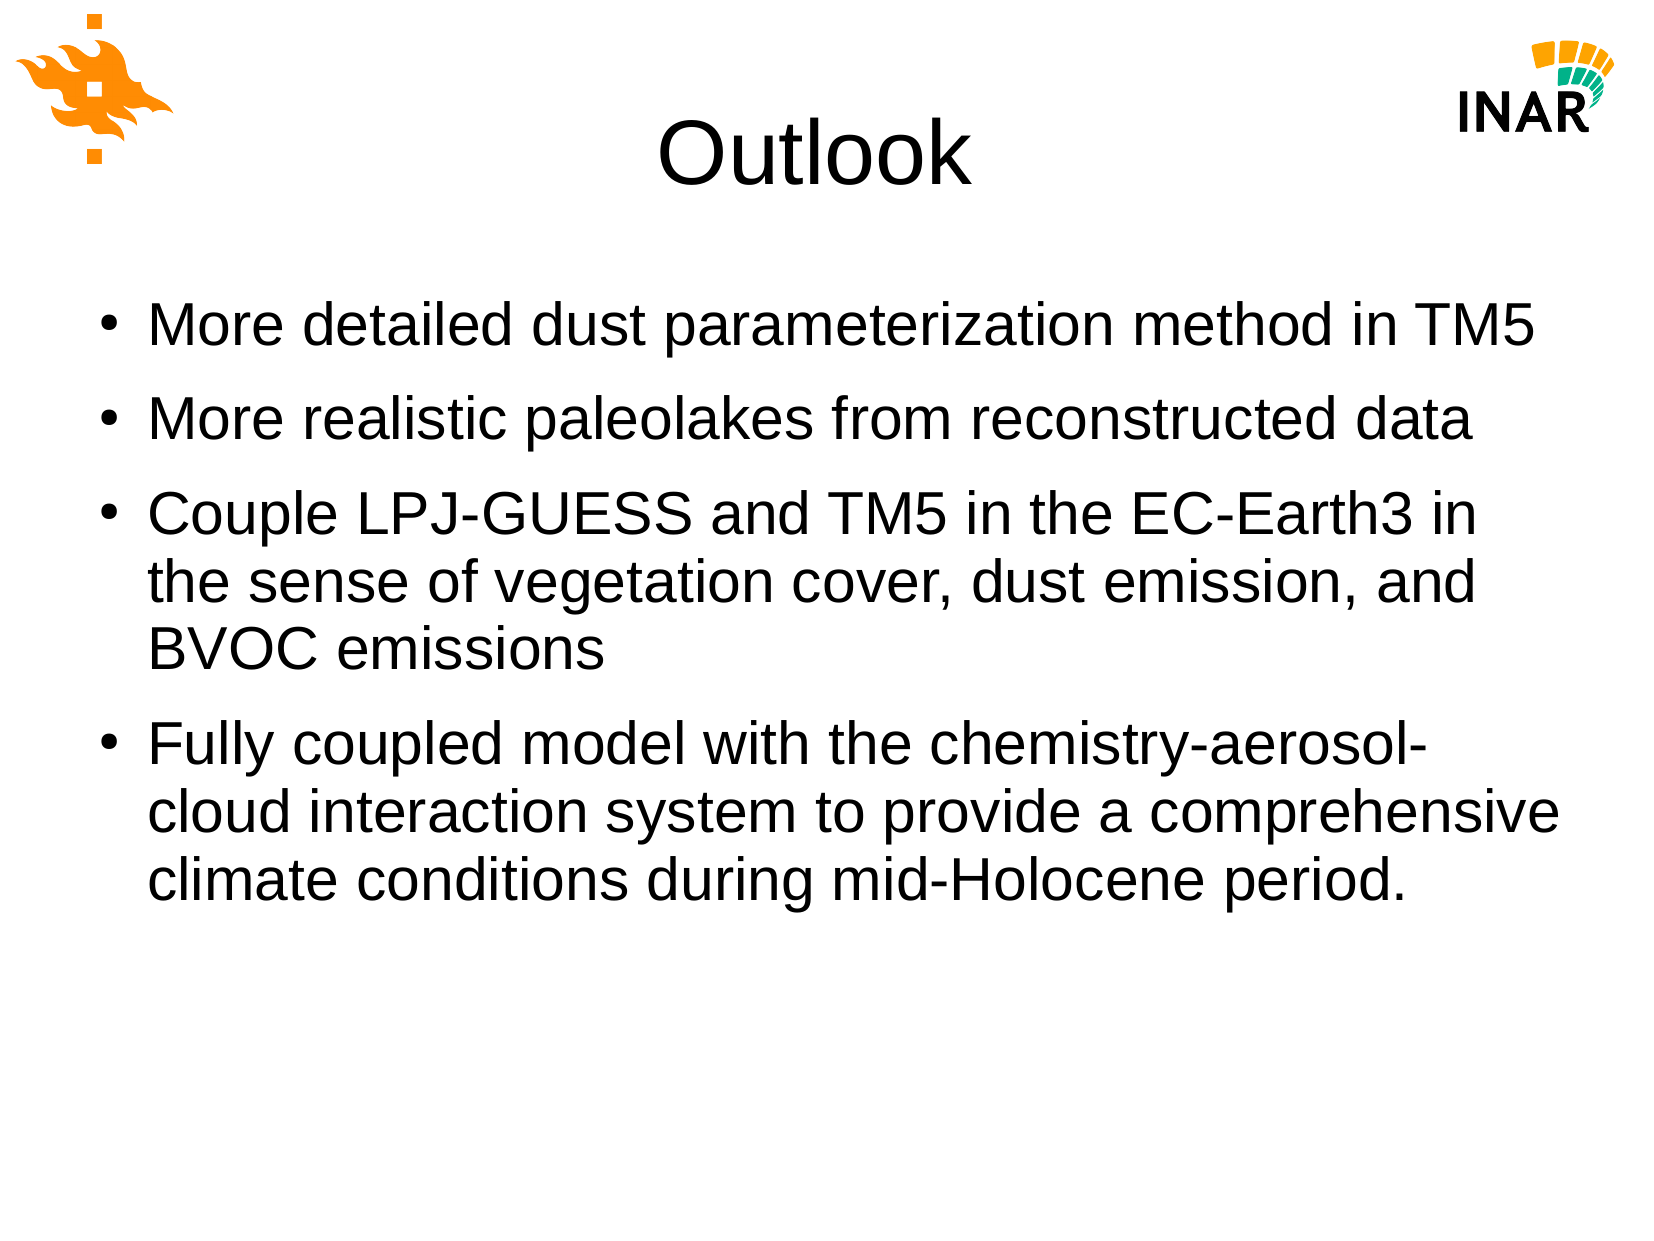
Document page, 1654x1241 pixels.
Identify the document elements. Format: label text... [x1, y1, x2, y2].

picture [1417, 1, 1652, 179]
picture [0, 0, 188, 178]
list More detailed dust parameterization method in TM5 More realistic paleolakes from reconstructed data Couple LPJ-GUESS and TM5 in the EC-Earth3 in the sense of vegetation cover, dust emission, and BVOC emissions Fully coupled model with the chemistry-aerosol-cloud interaction system to provide a comprehensive climate conditions during mid-Holocene period. [82, 290, 1571, 1010]
title Outlook [177, 49, 1453, 257]
